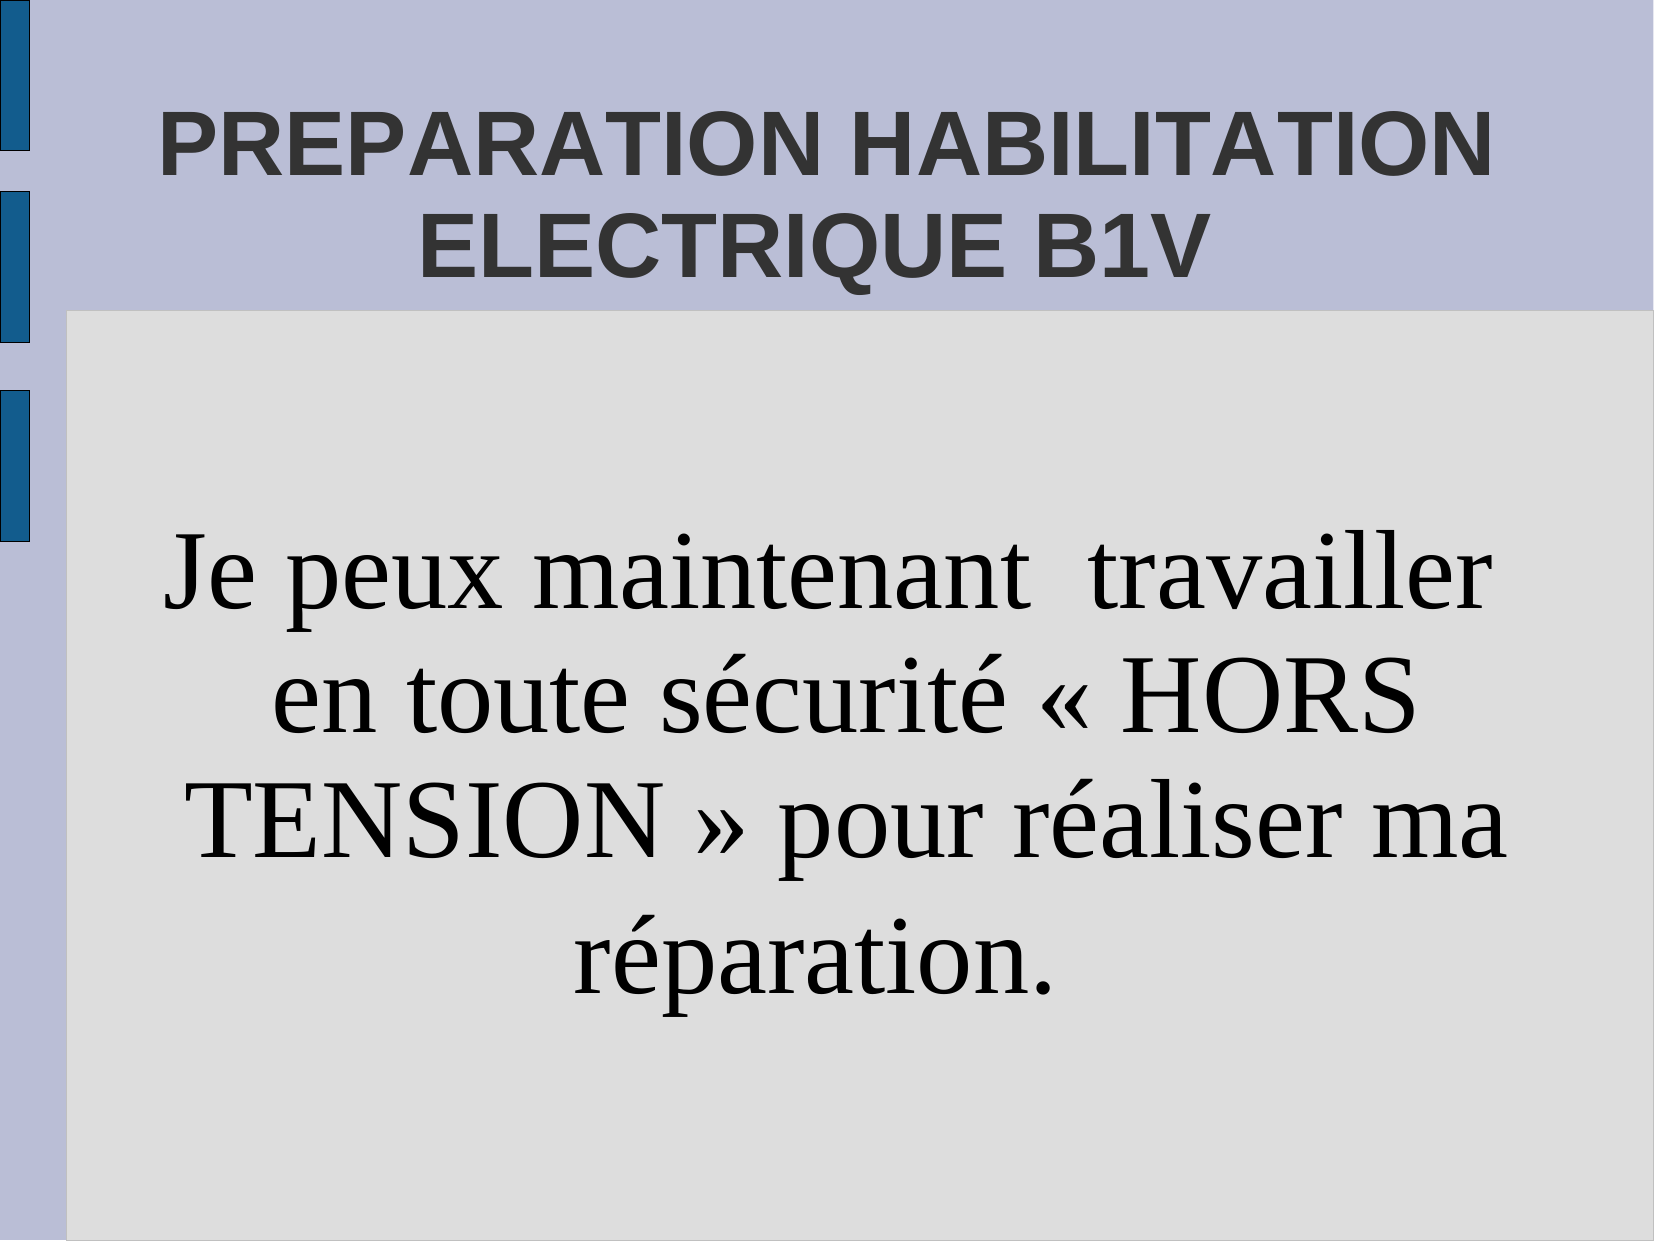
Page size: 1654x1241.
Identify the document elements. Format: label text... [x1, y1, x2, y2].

text_box Je peux maintenant travailler en toute sécurité « HORS TENSION » pour réaliser ma réparation. [123, 404, 1536, 1124]
title PREPARATION HABILITATION ELECTRIQUE B1V [121, 91, 1534, 299]
